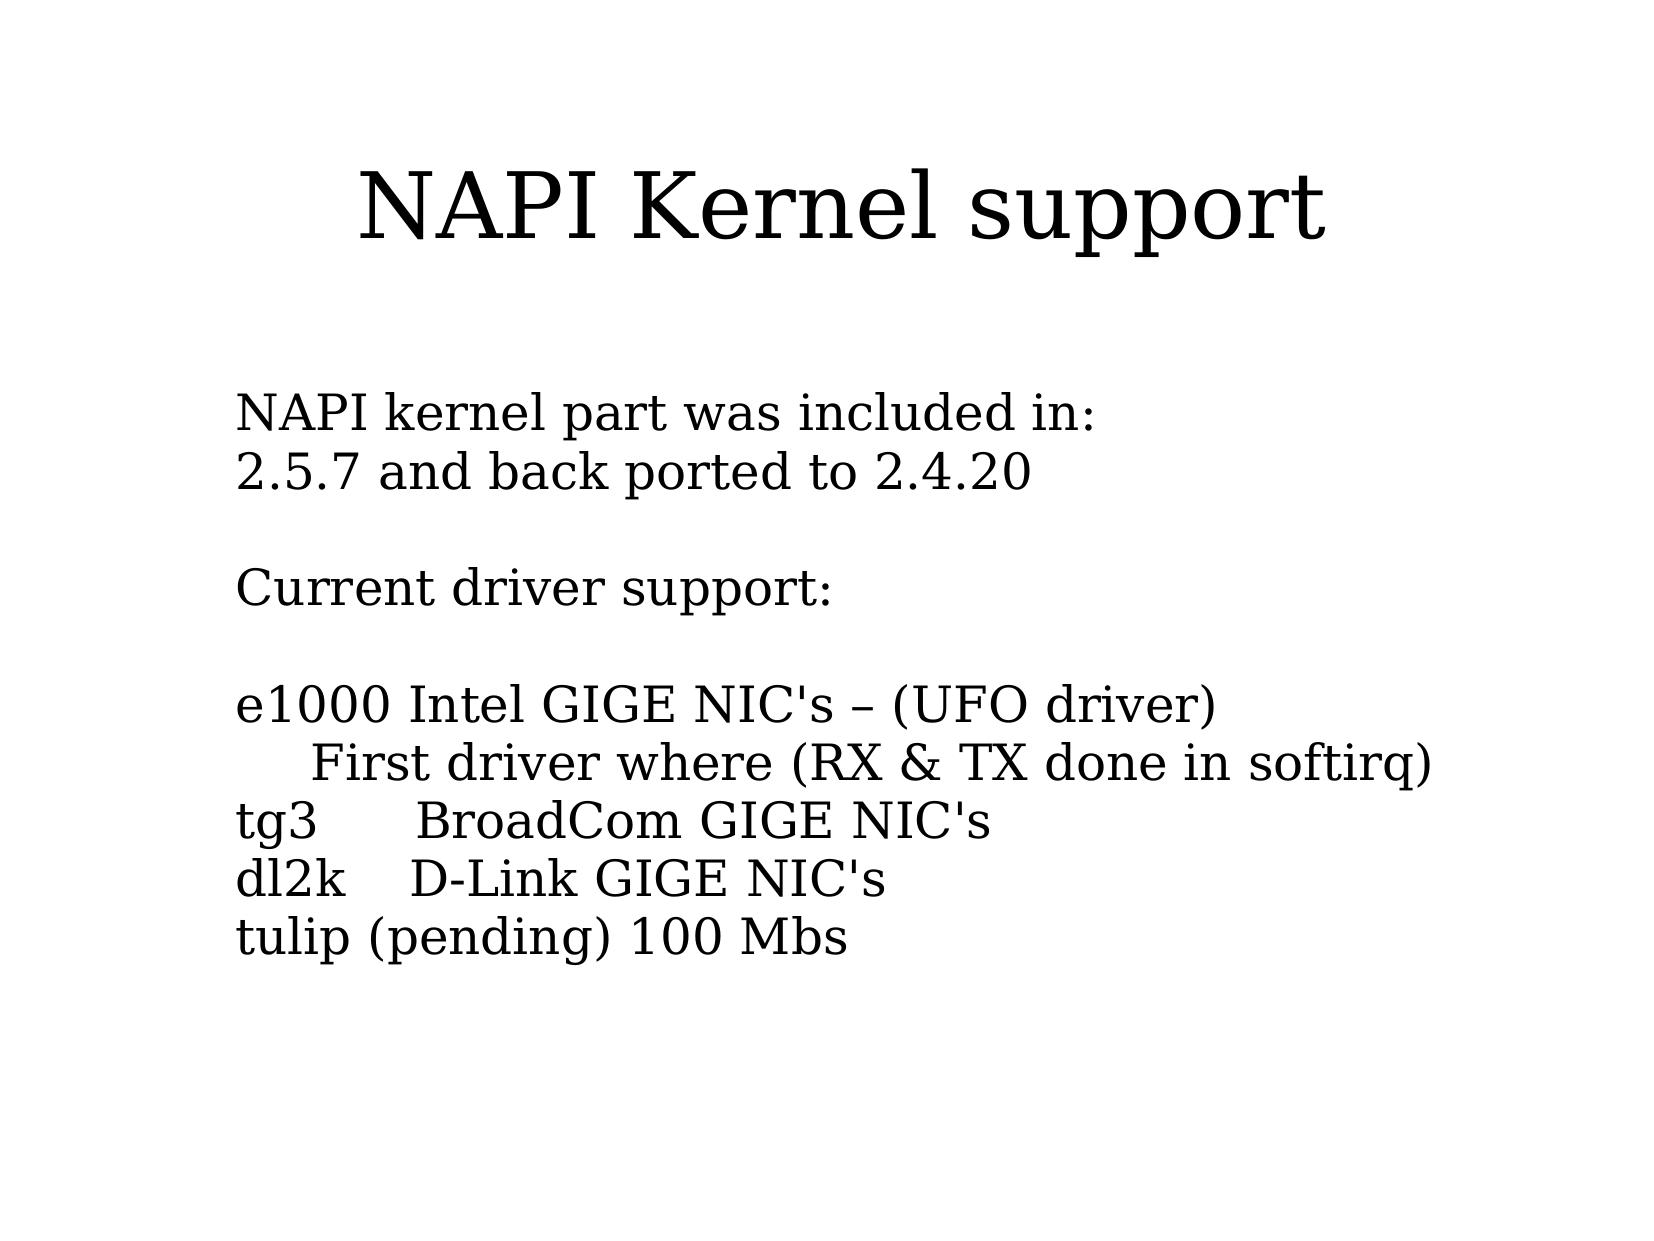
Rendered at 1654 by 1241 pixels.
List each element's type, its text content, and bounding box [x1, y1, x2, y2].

text_box NAPI kernel part was included in: 2.5.7 and back ported to 2.4.20 Current driver support: e1000 Intel GIGE NIC's – (UFO driver) First driver where (RX & TX done in softirq) tg3 BroadCom GIGE NIC's dl2k D-Link GIGE NIC's tulip (pending) 100 Mbs [235, 384, 1503, 1062]
title NAPI Kernel support [121, 102, 1534, 311]
